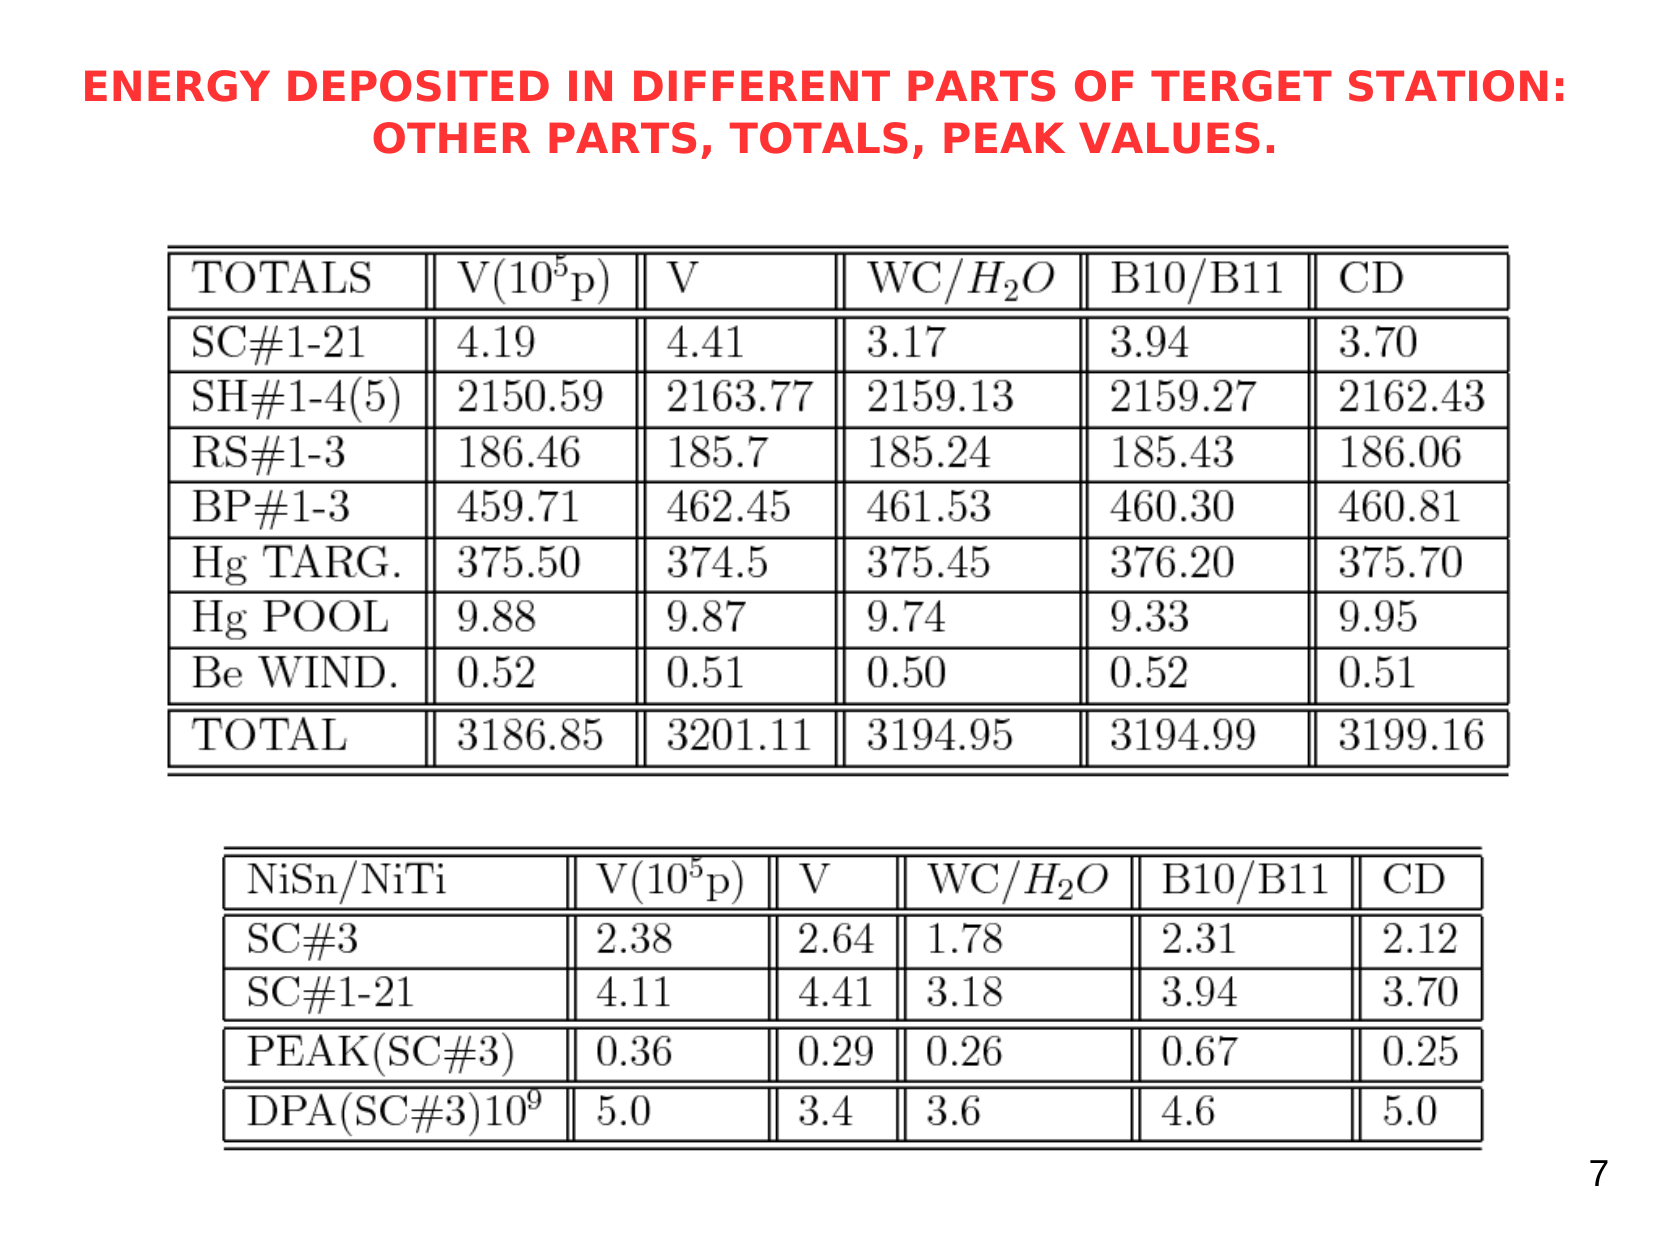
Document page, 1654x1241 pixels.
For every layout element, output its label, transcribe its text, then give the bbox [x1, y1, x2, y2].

text_box 7 [1573, 1140, 1625, 1202]
picture [207, 834, 1517, 1163]
title ENERGY DEPOSITED IN DIFFERENT PARTS OF TERGET STATION: OTHER PARTS, TOTALS, PEAK VALUES. [37, 34, 1613, 185]
picture [150, 225, 1538, 788]
